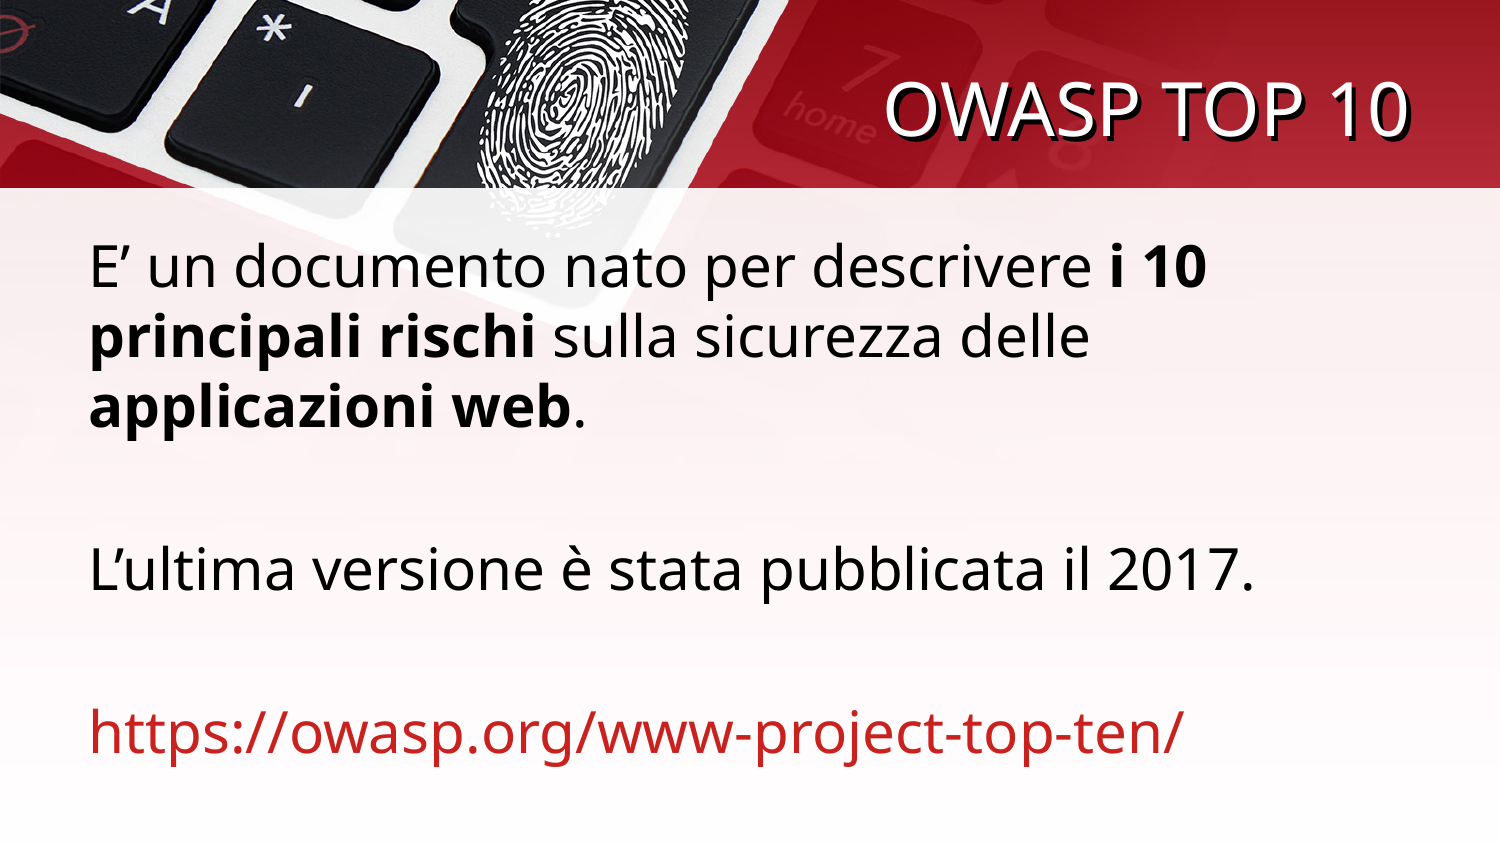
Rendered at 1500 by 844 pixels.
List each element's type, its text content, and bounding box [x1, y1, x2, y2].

title OWASP TOP 10 [73, 46, 1427, 168]
list E’ un documento nato per descrivere i 10 principali rischi sulla sicurezza delle applicazioni web. L’ultima versione è stata pubblicata il 2017. https://owasp.org/www-project-top-ten/ [73, 221, 1427, 773]
picture [0, 0, 1500, 844]
